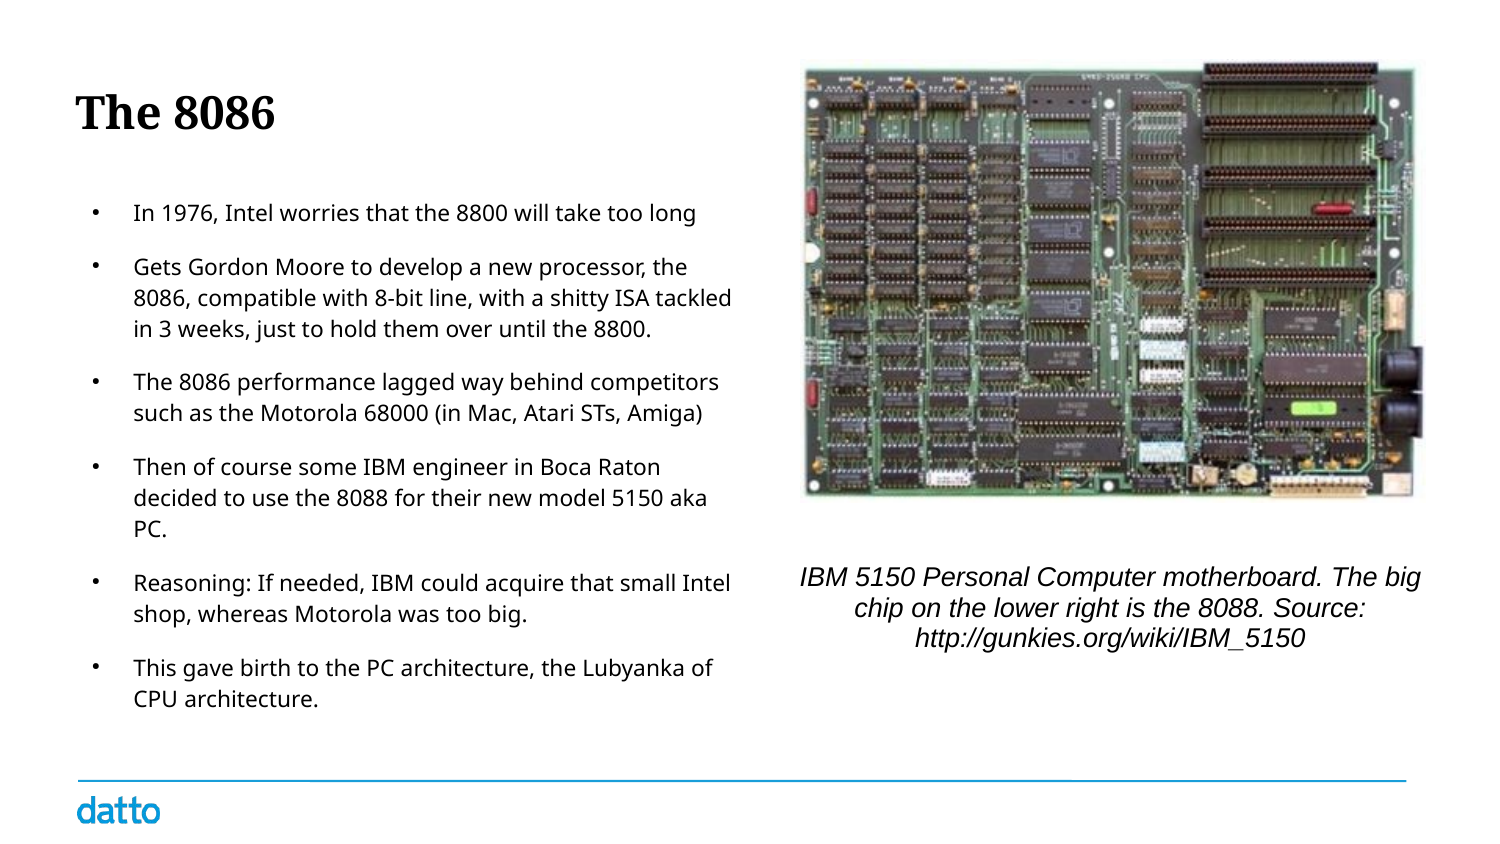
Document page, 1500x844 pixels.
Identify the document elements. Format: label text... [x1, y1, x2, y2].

picture [136, 796, 160, 824]
picture [800, 59, 1426, 503]
picture [77, 796, 91, 808]
list In 1976, Intel worries that the 8800 will take too long Gets Gordon Moore to develop a new processor, the 8086, compatible with 8-bit line, with a shitty ISA tackled in 3 weeks, just to hold them over until the 8800. The 8086 performance lagged way behind competitors such as the Motorola 68000 (in Mac, Atari STs, Amiga) Then of course some IBM engineer in Boca Raton decided to use the 8088 for their new model 5150 aka PC. Reasoning: If needed, IBM could acquire that small Intel shop, whereas Motorola was too big. This gave birth to the PC architecture, the Lubyanka of CPU architecture. [78, 197, 736, 751]
picture [95, 796, 133, 824]
picture [146, 808, 156, 819]
title The 8086 [75, 51, 1404, 172]
picture [82, 808, 91, 819]
picture [122, 808, 133, 824]
text_box IBM 5150 Personal Computer motherboard. The big chip on the lower right is the 8088. Source: http://gunkies.org/wiki/IBM_5150 [780, 555, 1441, 721]
